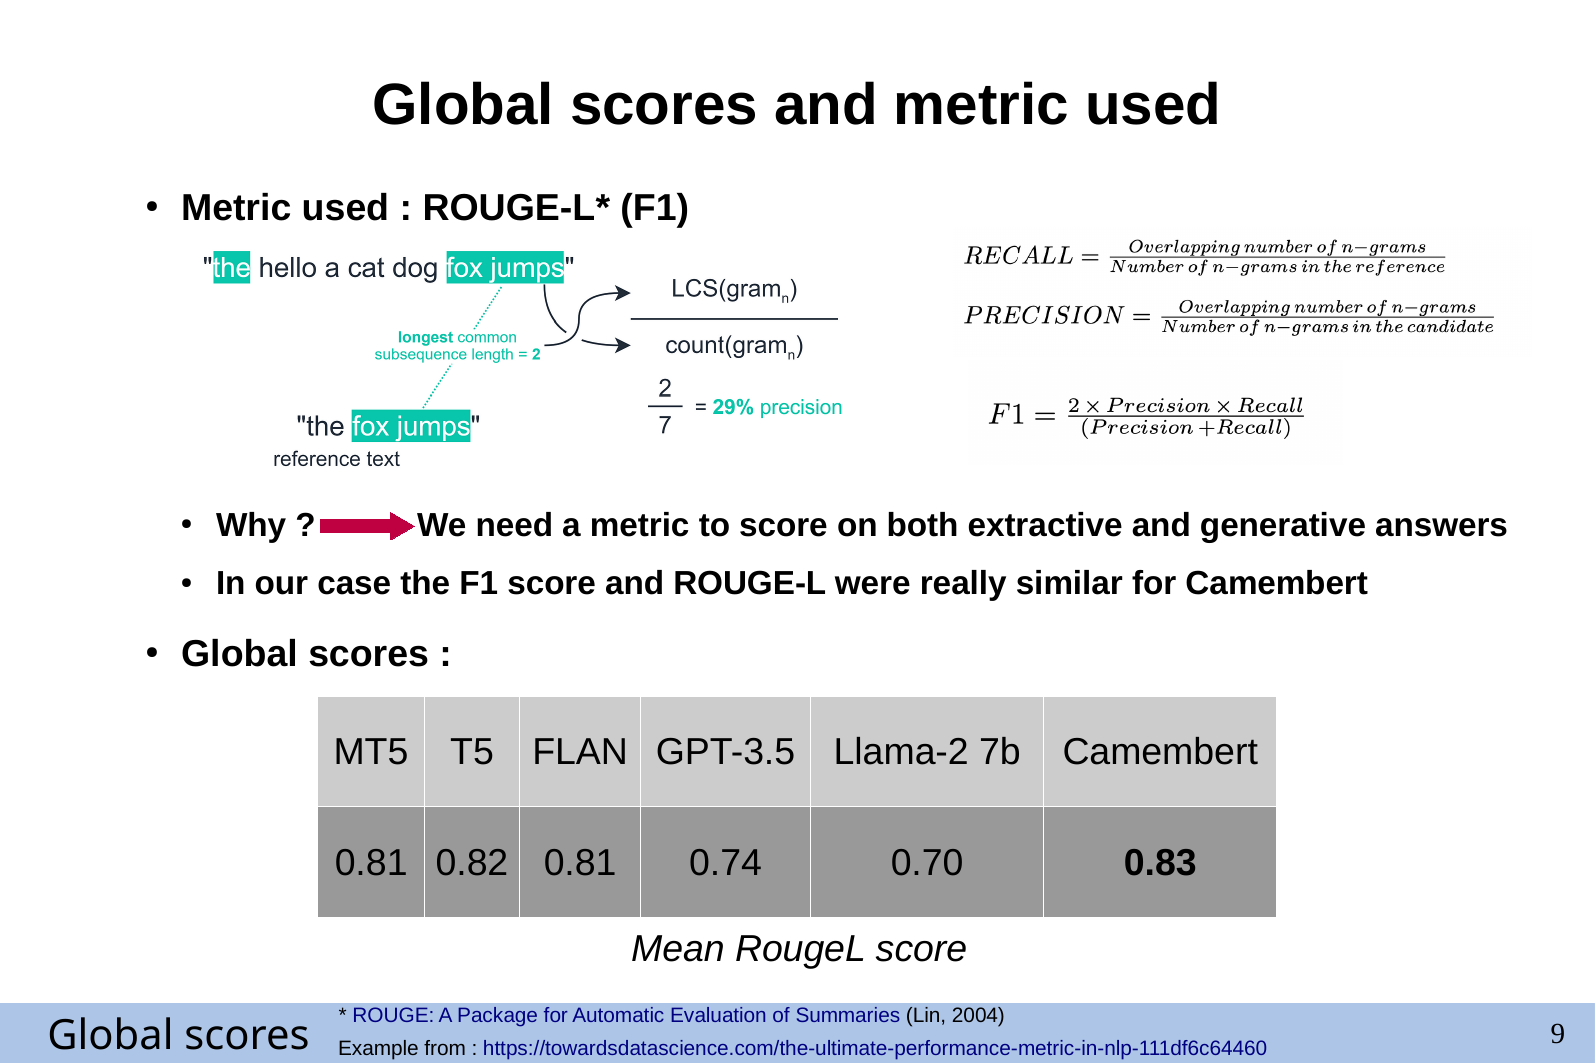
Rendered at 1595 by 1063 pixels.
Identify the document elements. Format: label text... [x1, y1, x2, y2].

picture [953, 227, 1532, 357]
title Global scores and metric used [79, 59, 1515, 144]
picture [968, 360, 1343, 465]
text_box In our case the F1 score and ROUGE-L were really similar for Camembert [165, 557, 1542, 615]
table_header Llama-2 7b [811, 697, 1043, 806]
table_header GPT-3.5 [641, 697, 810, 806]
title Global scores [47, 980, 1483, 1063]
text_box Metric used : ROUGE-L* (F1) [130, 179, 735, 241]
text_box Example from : https://towardsdatascience.com/the-ultimate-performance-metric-in-nlp-111df6c64460 [323, 1028, 1595, 1063]
table_cell 0.70 [811, 807, 1043, 917]
table_header MT5 [318, 697, 424, 806]
text_box * ROUGE: A Package for Automatic Evaluation of Summaries (Lin, 2004) [323, 996, 1042, 1028]
table_header FLAN [520, 697, 640, 806]
table_cell 0.83 [1044, 807, 1276, 917]
text_box Mean RougeL score [279, 920, 1319, 977]
table_header Camembert [1044, 697, 1276, 806]
picture [176, 248, 877, 469]
table_cell 0.81 [318, 807, 424, 917]
text_box [320, 512, 415, 540]
text_box Global scores : [130, 624, 655, 682]
table_cell 0.82 [425, 807, 519, 917]
table_cell 0.74 [641, 807, 810, 917]
text_box Why ? We need a metric to score on both extractive and generative answers [165, 498, 1542, 556]
table_cell 0.81 [520, 807, 640, 917]
table_header T5 [425, 697, 519, 806]
